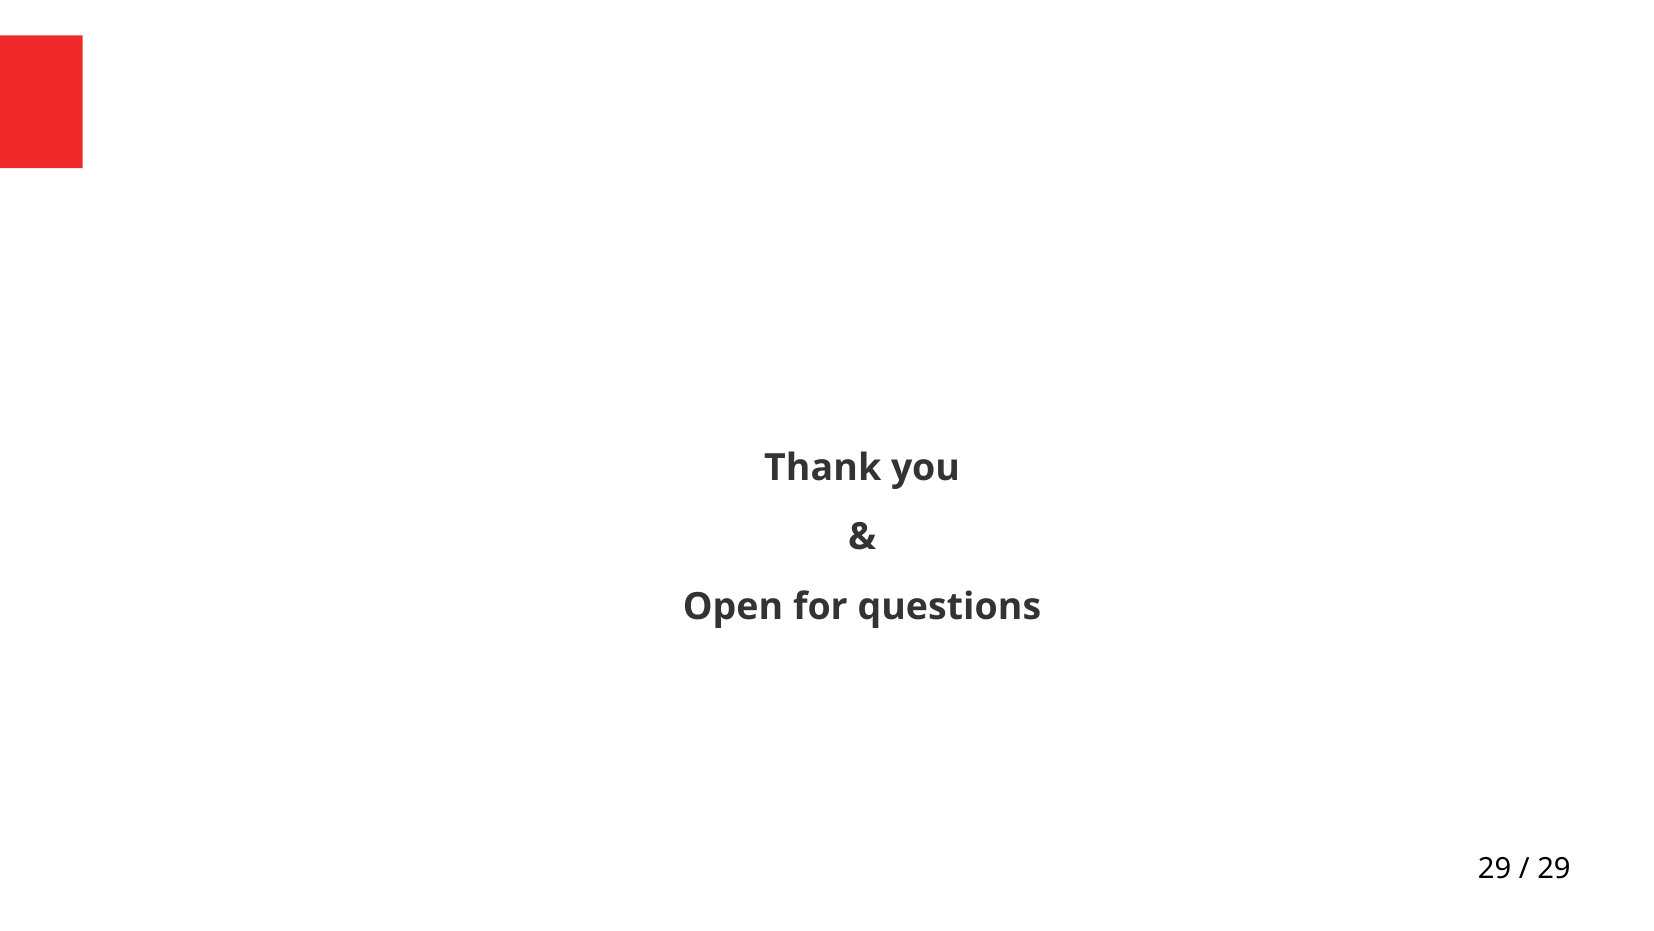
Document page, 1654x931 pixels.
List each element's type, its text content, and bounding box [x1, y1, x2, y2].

list Thank you & Open for questions [118, 265, 1536, 806]
